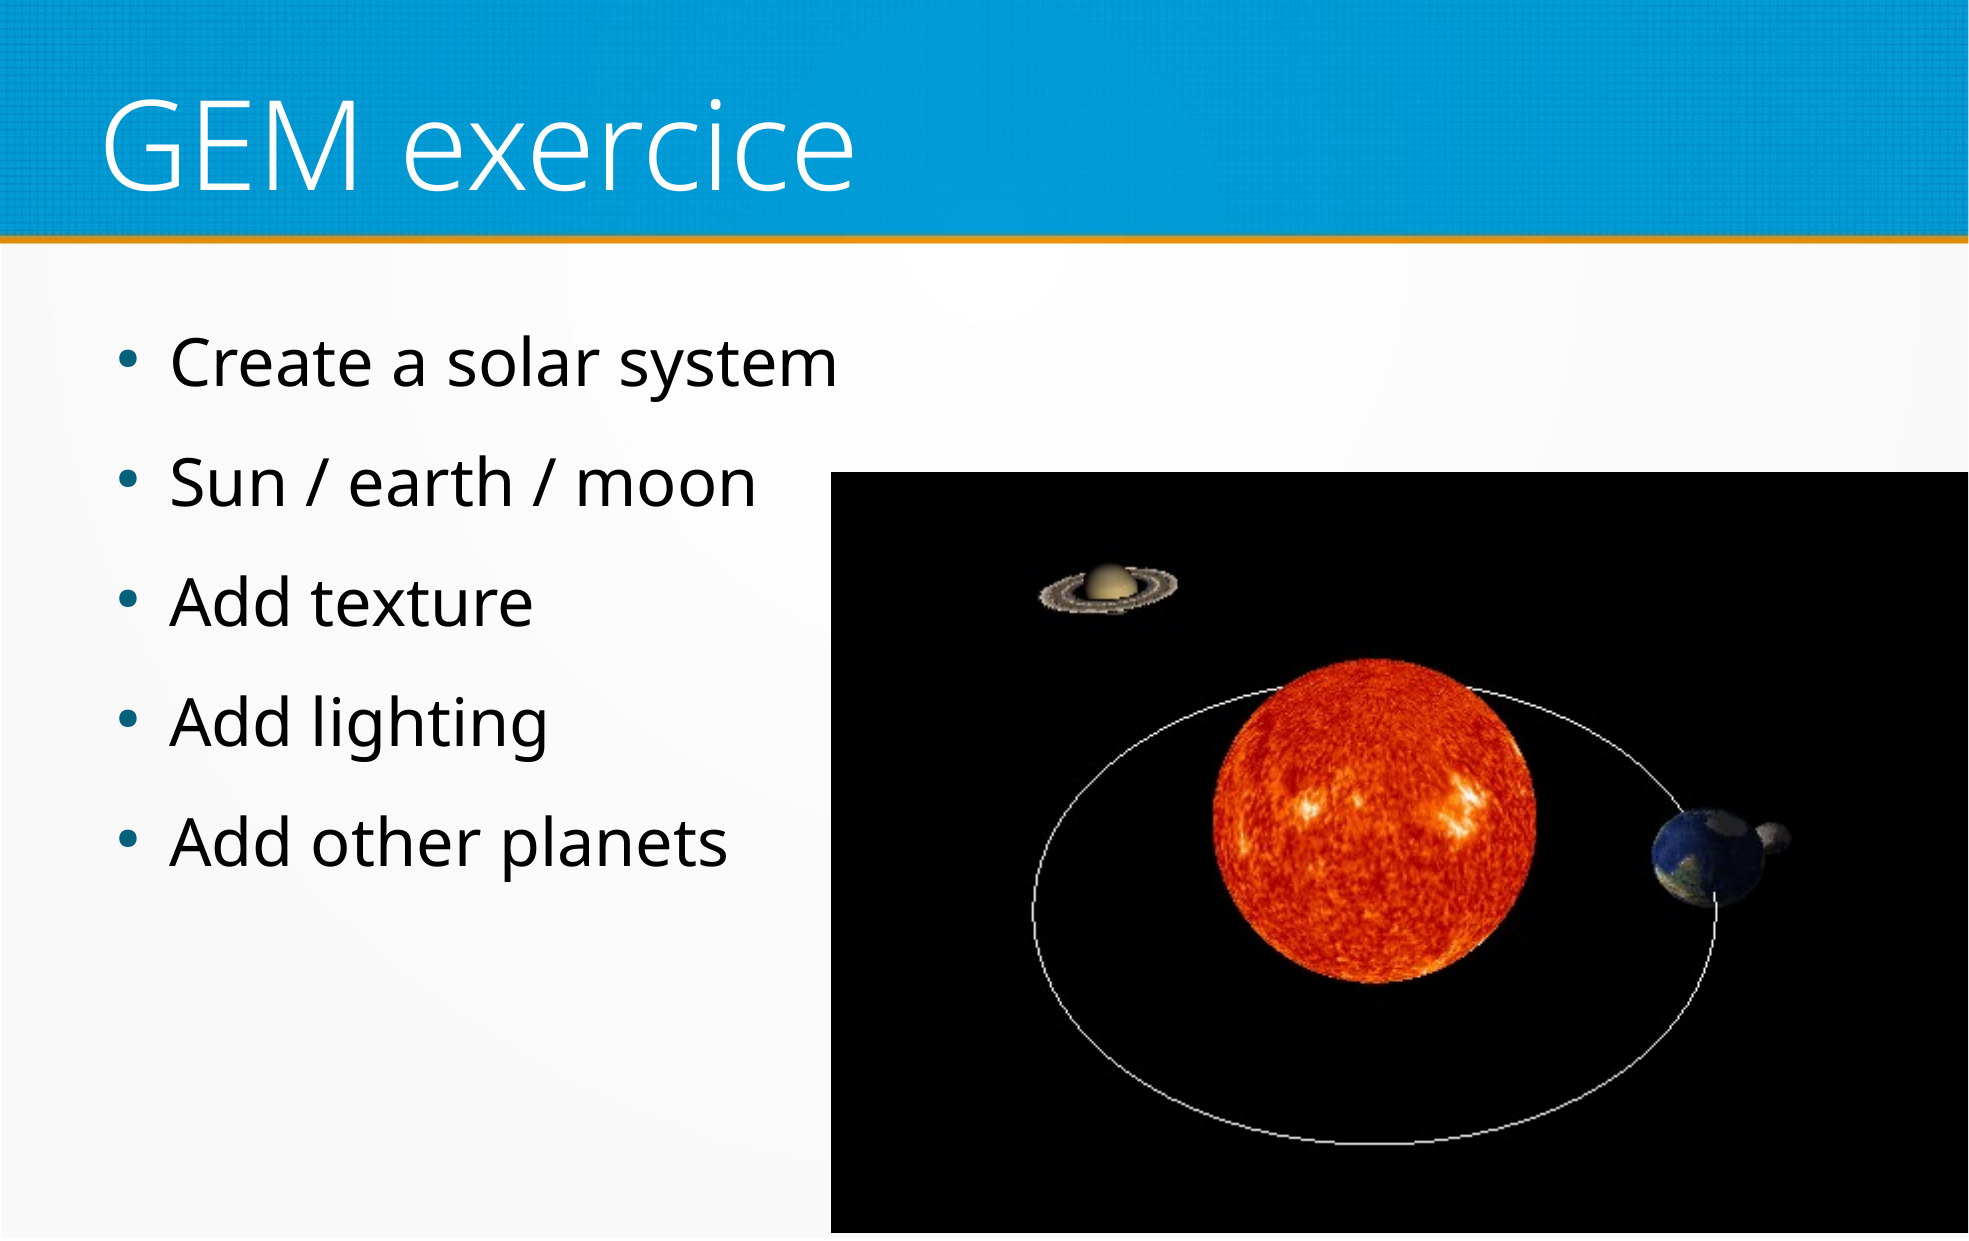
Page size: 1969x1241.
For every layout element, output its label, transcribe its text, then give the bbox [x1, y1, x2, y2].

list Create a solar system Sun / earth / moon Add texture Add lighting Add other planets [98, 315, 1861, 1081]
picture [0, 233, 1969, 1241]
title GEM exercice [98, 19, 1870, 227]
